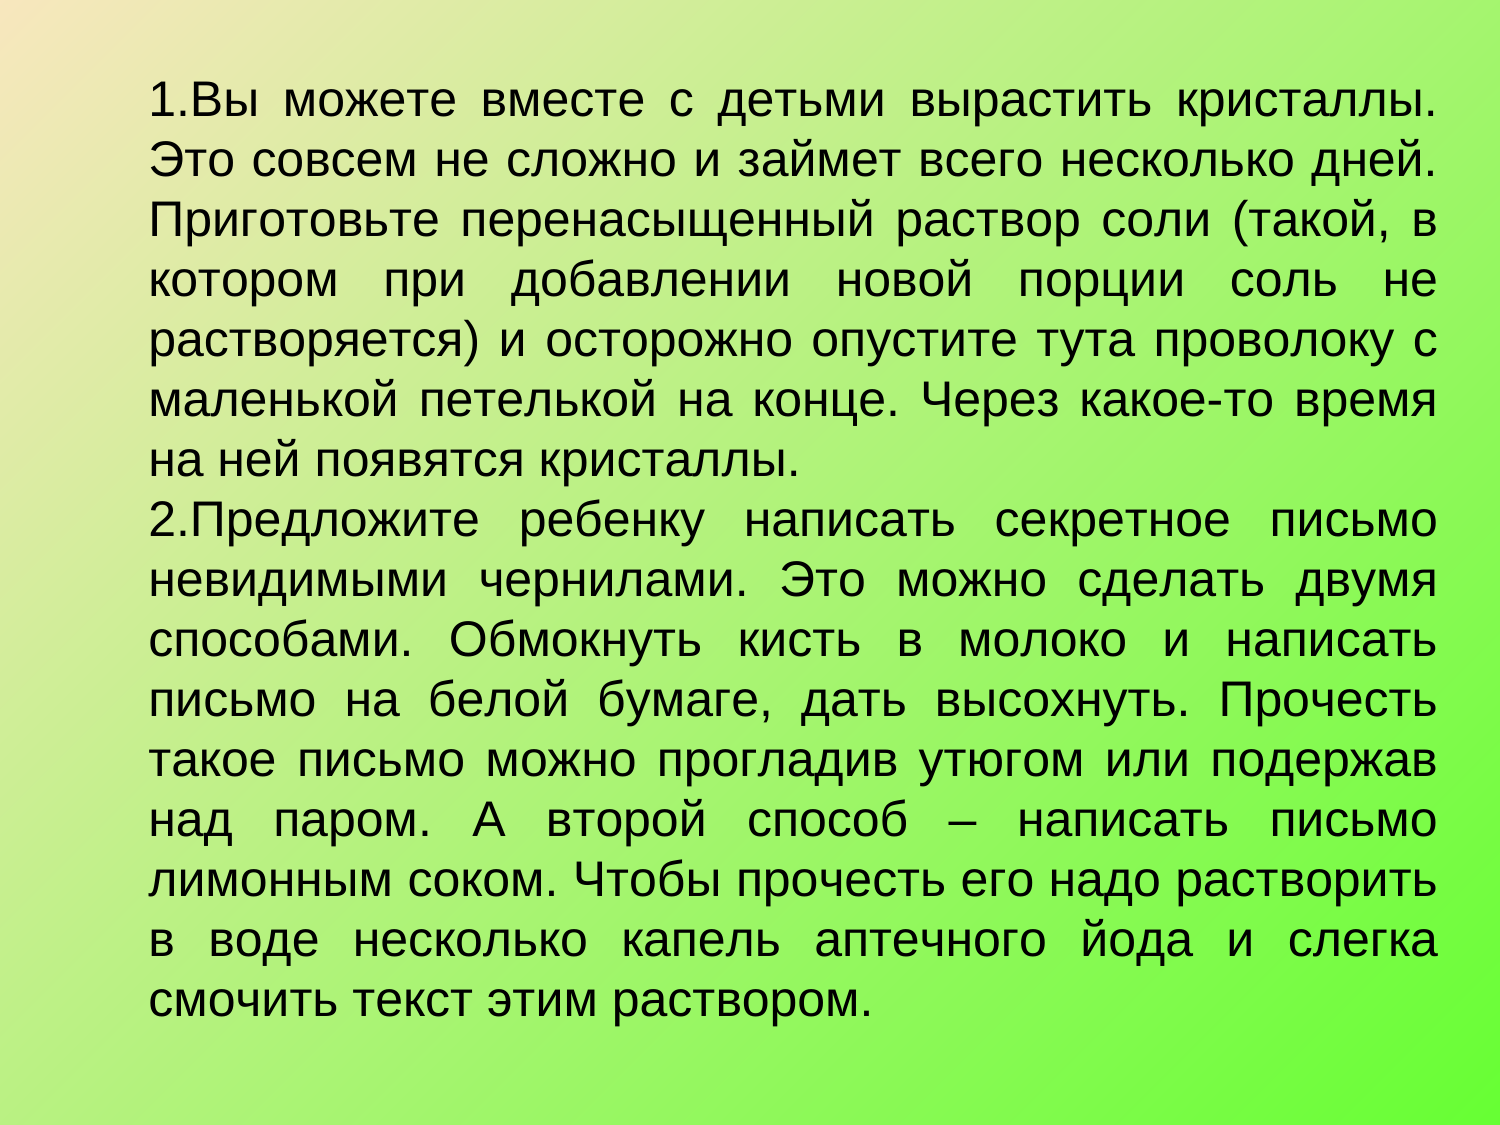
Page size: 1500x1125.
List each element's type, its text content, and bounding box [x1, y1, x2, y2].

text_box Вы можете вместе с детьми вырастить кристаллы. Это совсем не сложно и займет всего несколько дней. Приготовьте перенасыщенный раствор соли (такой, в котором при добавлении новой порции соль не растворяется) и осторожно опустите тута проволоку с маленькой петелькой на конце. Через какое-то время на ней появятся кристаллы. Предложите ребенку написать секретное письмо невидимыми чернилами. Это можно сделать двумя способами. Обмокнуть кисть в молоко и написать письмо на белой бумаге, дать высохнуть. Прочесть такое письмо можно прогладив утюгом или подержав над паром. А второй способ – написать письмо лимонным соком. Чтобы прочесть его надо растворить в воде несколько капель аптечного йода и слегка смочить текст этим раствором. [58, 58, 1454, 1034]
